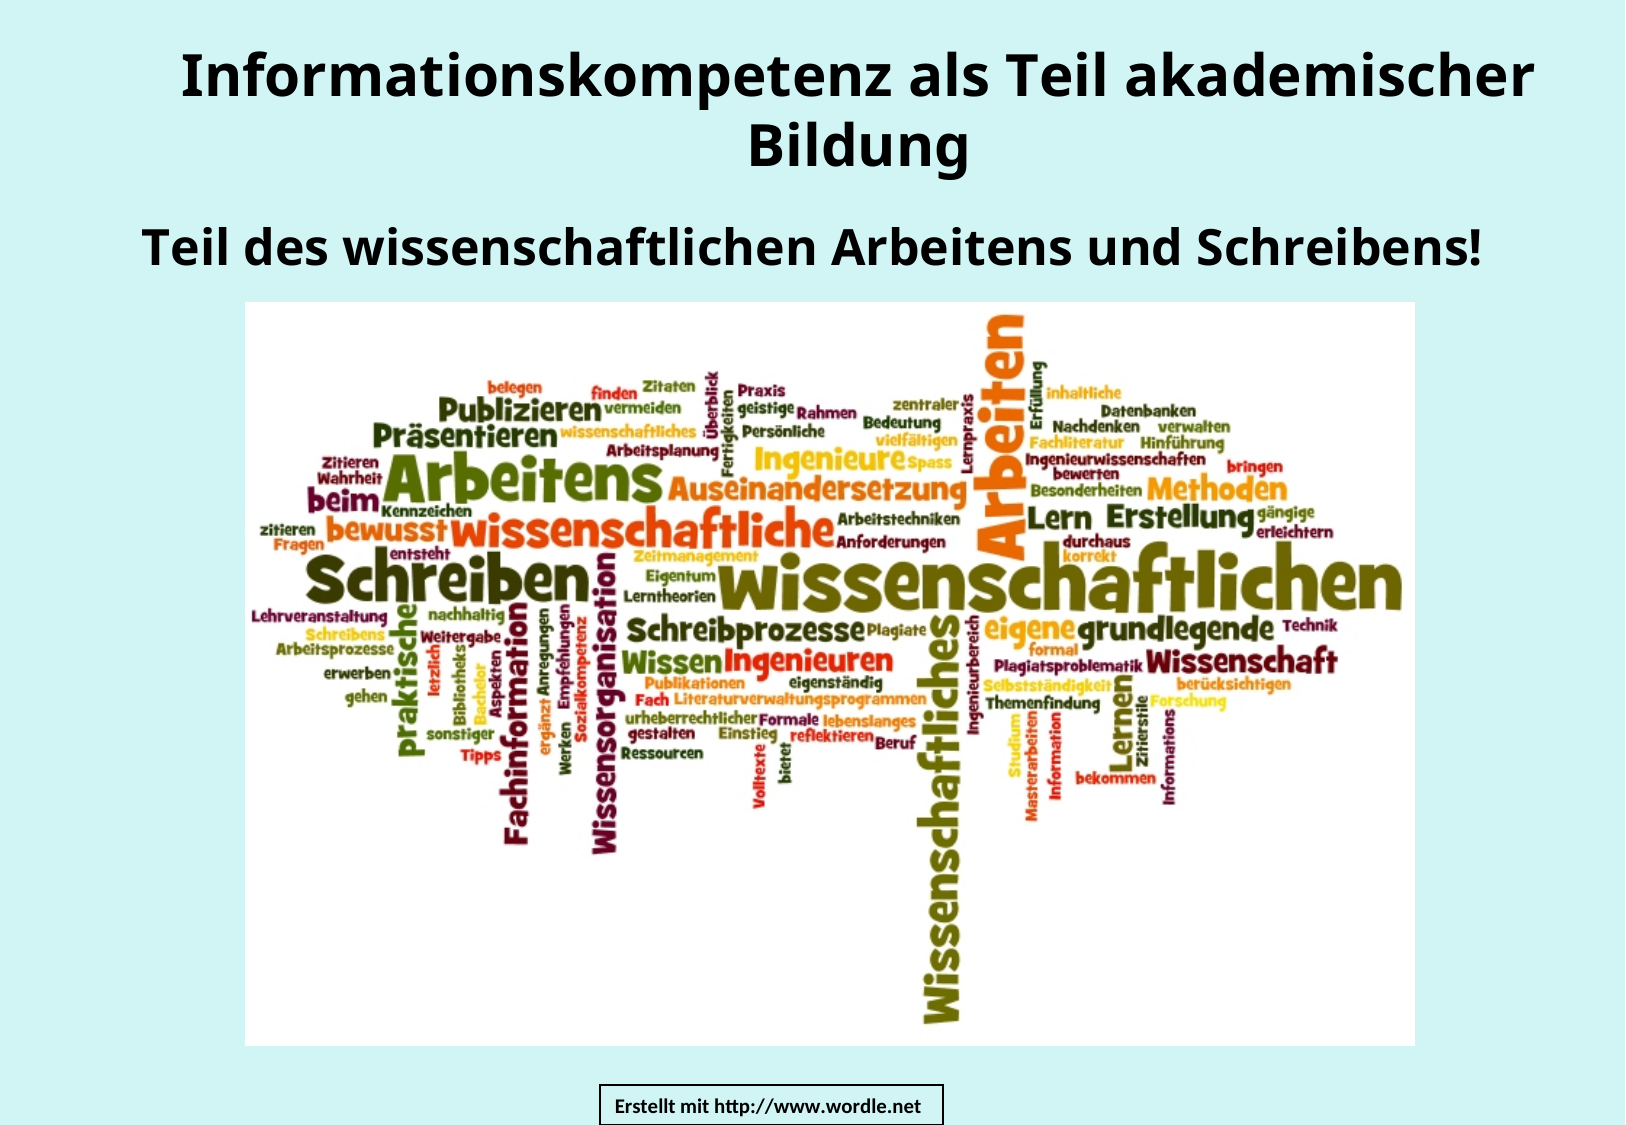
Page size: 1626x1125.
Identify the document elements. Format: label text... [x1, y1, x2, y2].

title Informationskompetenz als Teil akademischer Bildung [127, 30, 1590, 208]
text_box Erstellt mit http://www.wordle.net [599, 1084, 943, 1125]
text_box Teil des wissenschaftlichen Arbeitens und Schreibens! [0, 208, 1625, 494]
picture [245, 302, 1415, 1046]
